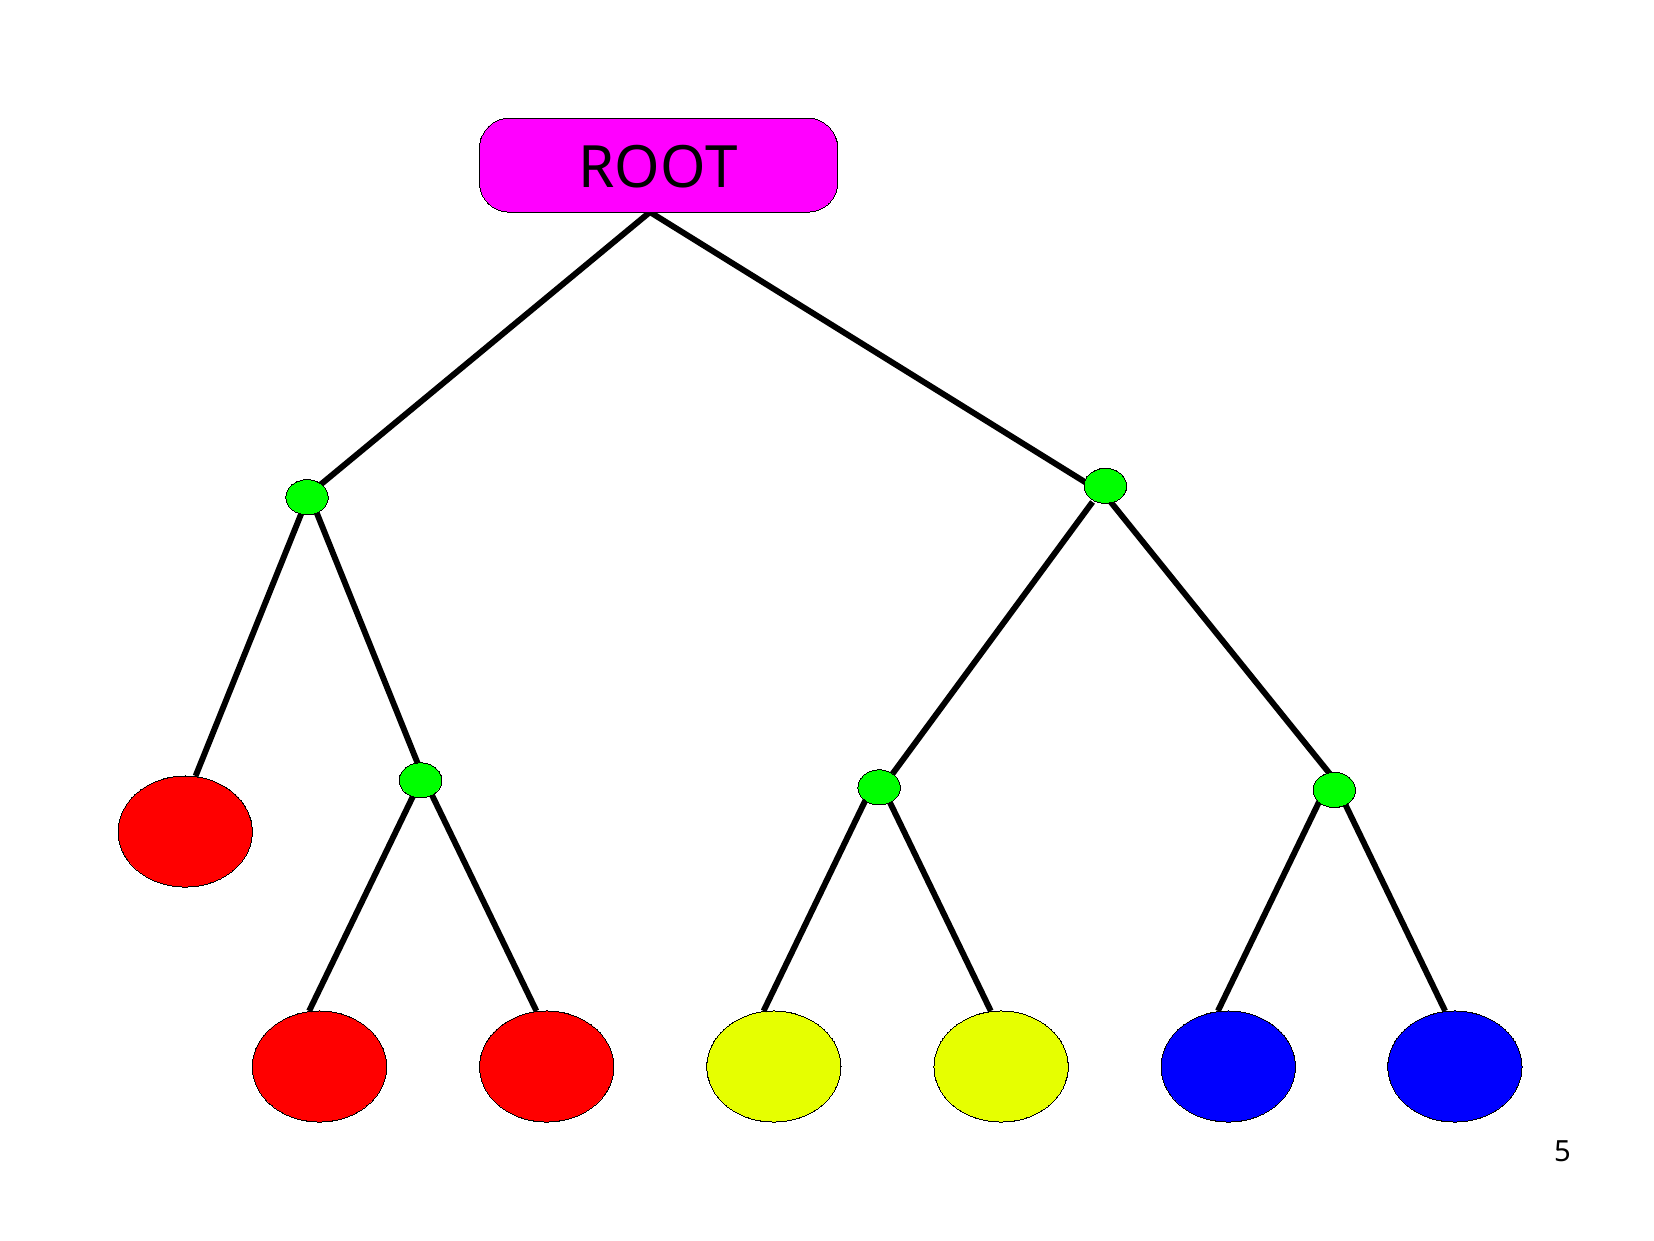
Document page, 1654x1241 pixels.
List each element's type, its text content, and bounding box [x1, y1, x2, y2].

text_box ROOT [479, 118, 838, 213]
text_box [118, 775, 253, 888]
text_box [479, 1010, 614, 1123]
text_box [1084, 468, 1127, 504]
text_box [1313, 772, 1356, 808]
text_box [857, 769, 901, 805]
text_box [285, 479, 329, 515]
text_box [1387, 1010, 1523, 1123]
text_box [1161, 1010, 1296, 1123]
text_box [706, 1010, 842, 1123]
text_box [399, 762, 442, 798]
text_box [933, 1010, 1069, 1123]
text_box [252, 1010, 387, 1123]
